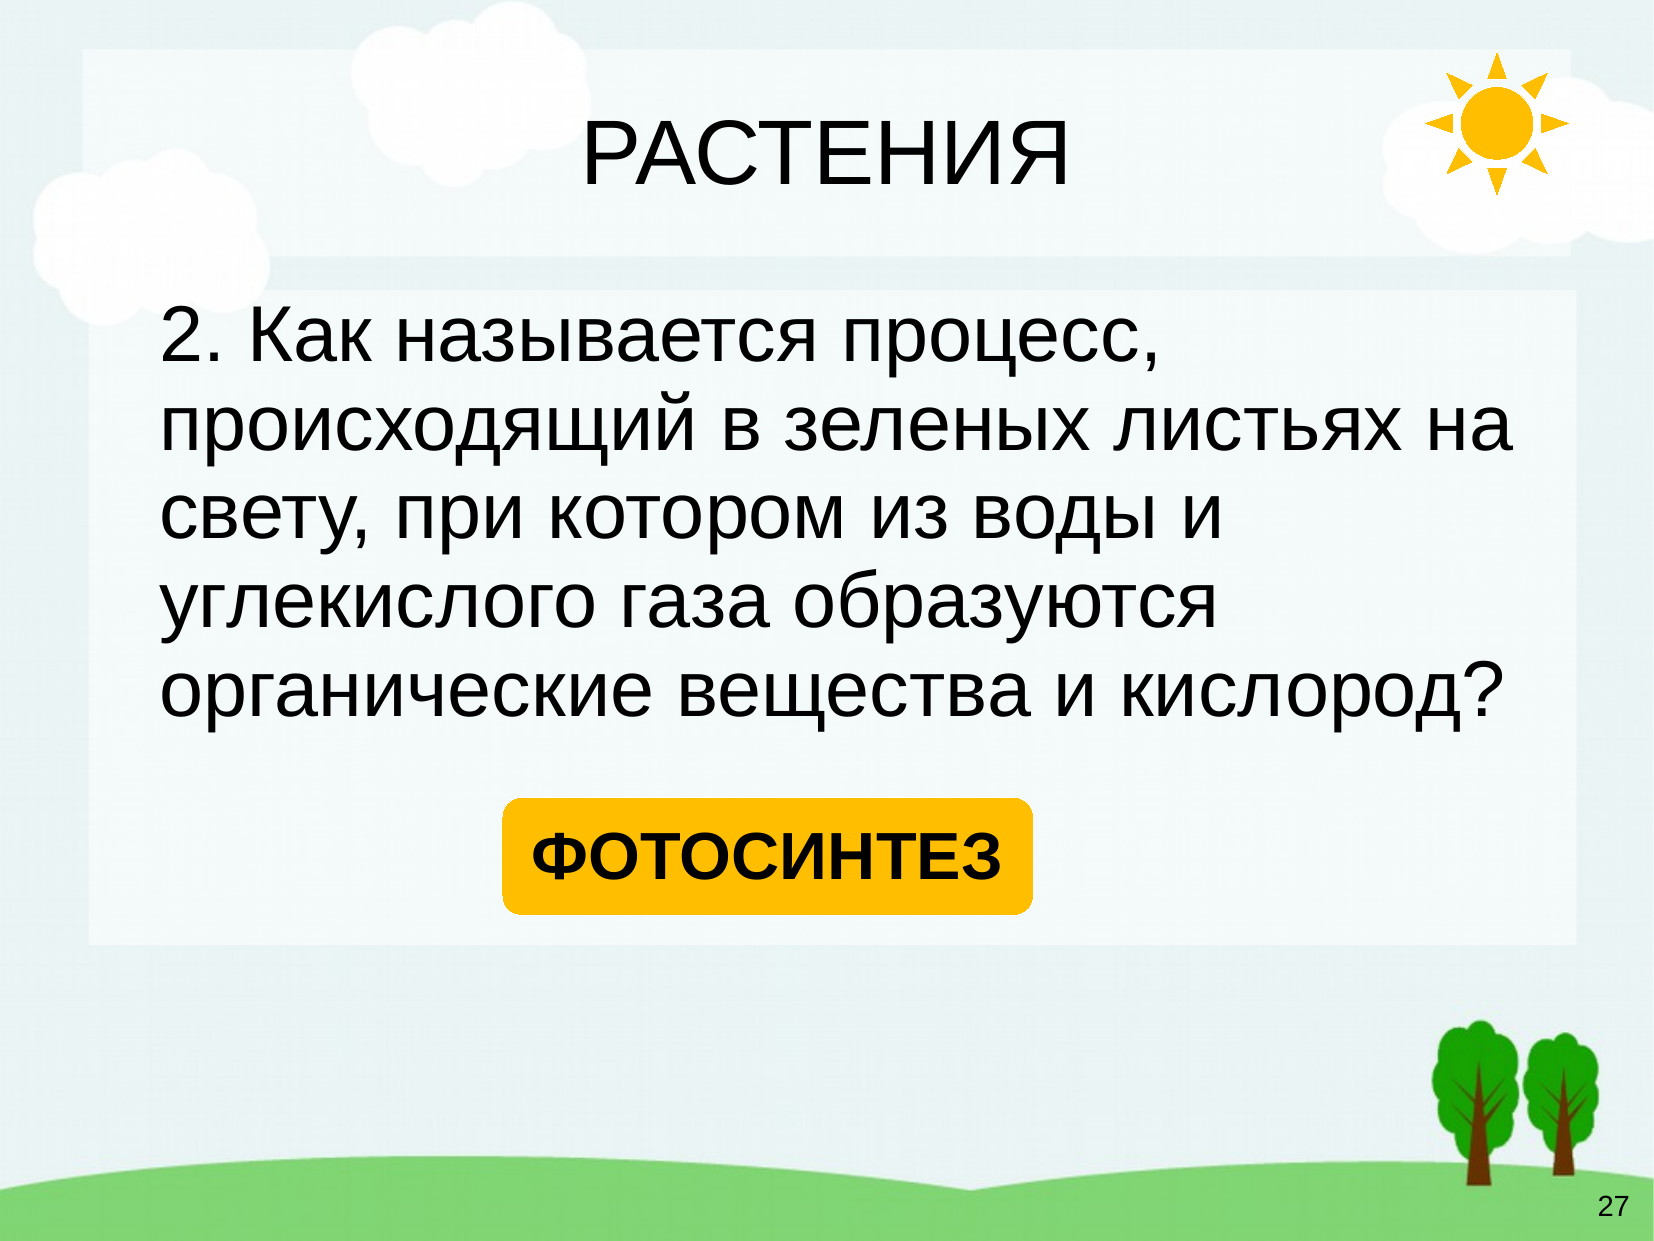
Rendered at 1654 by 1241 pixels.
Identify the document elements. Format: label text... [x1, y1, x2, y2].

text_box ФОТОСИНТЕЗ [501, 797, 1034, 916]
text_box [1423, 112, 1454, 134]
text_box [1460, 86, 1535, 161]
text_box [1444, 71, 1474, 100]
text_box [1486, 49, 1508, 80]
list 2. Как называется процесс, происходящий в зеленых листьях на свету, при котором из воды и углекислого газа образуются органические вещества и кислород? [88, 290, 1577, 945]
text_box [1444, 146, 1474, 176]
text_box [1520, 146, 1550, 176]
text_box [1486, 167, 1508, 198]
text_box [1540, 112, 1571, 134]
title РАСТЕНИЯ [82, 49, 1571, 257]
text_box [1520, 71, 1550, 100]
picture [0, 0, 1654, 1241]
